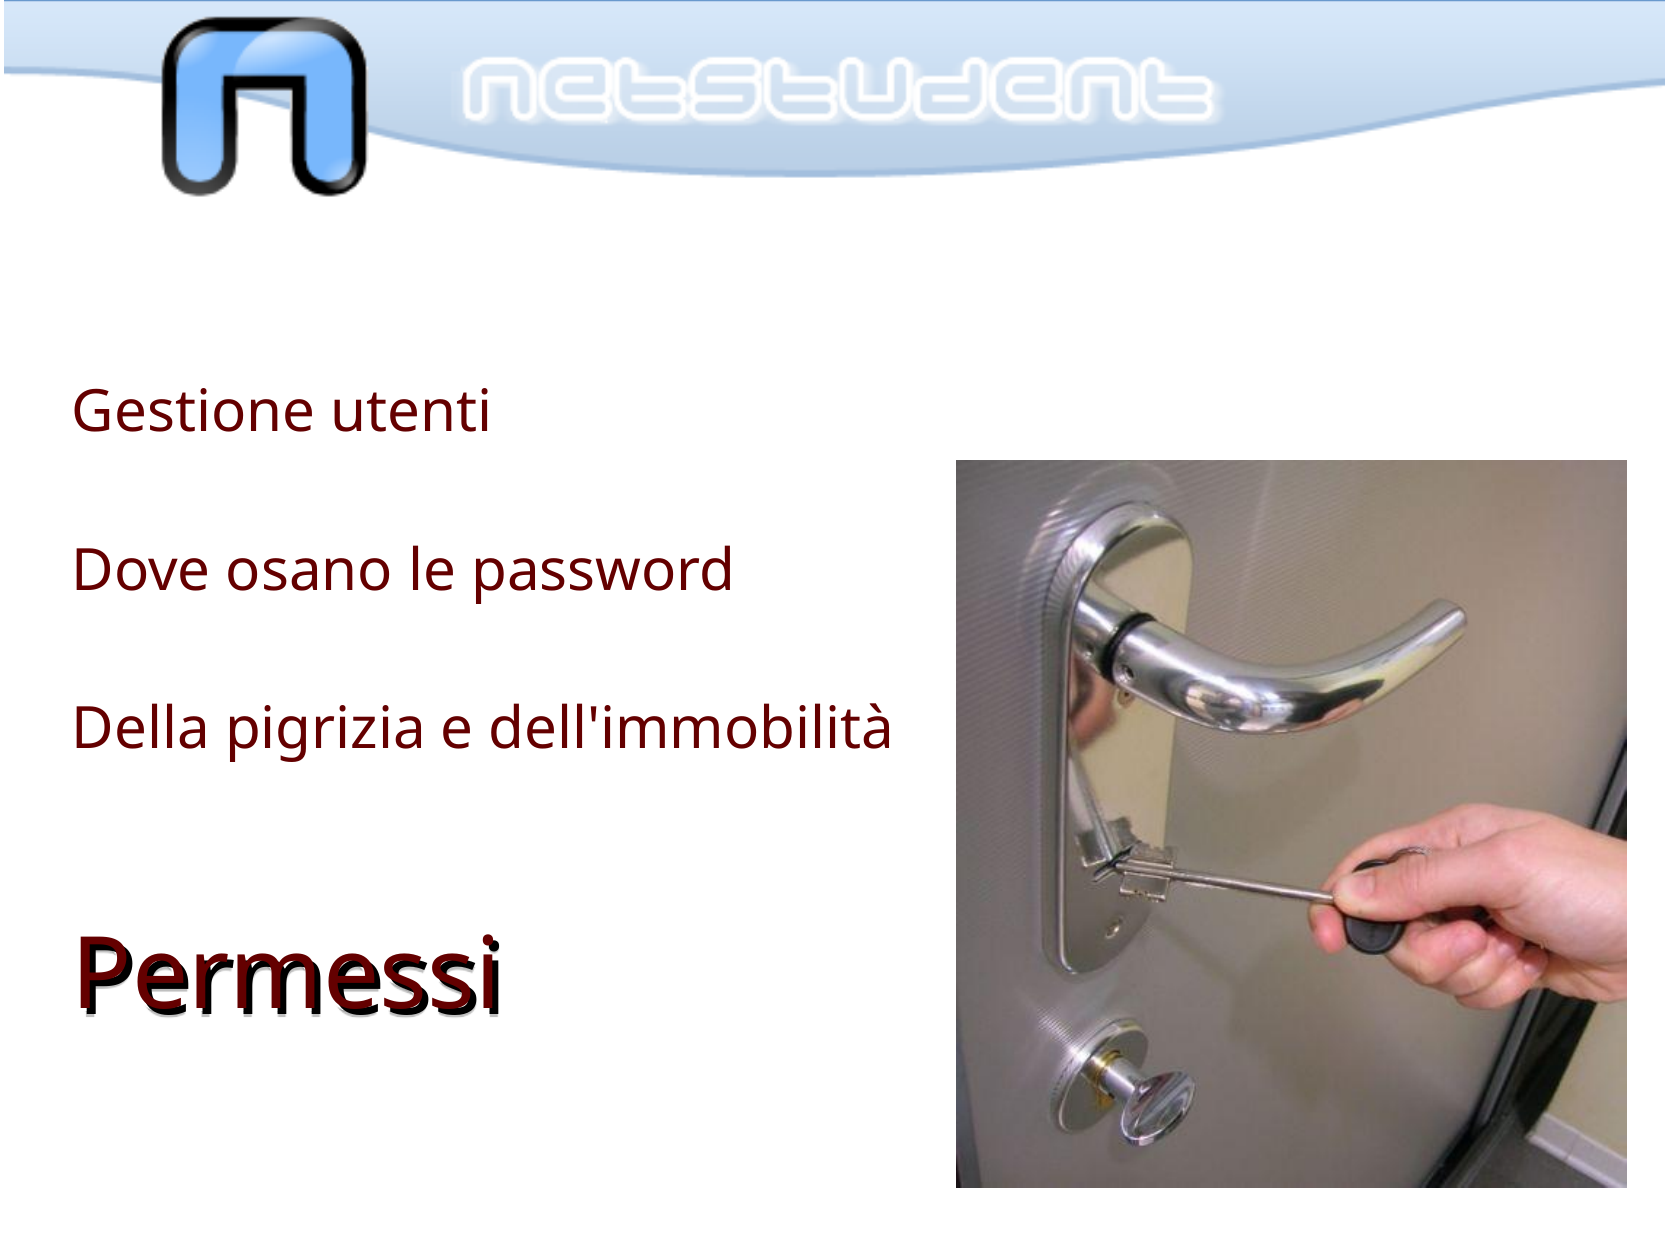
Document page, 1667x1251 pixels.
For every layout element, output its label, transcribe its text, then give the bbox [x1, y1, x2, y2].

picture [0, 0, 1667, 1251]
title Gestione utenti Dove osano le password Della pigrizia e dell'immobilità Permessi [65, 427, 1515, 981]
